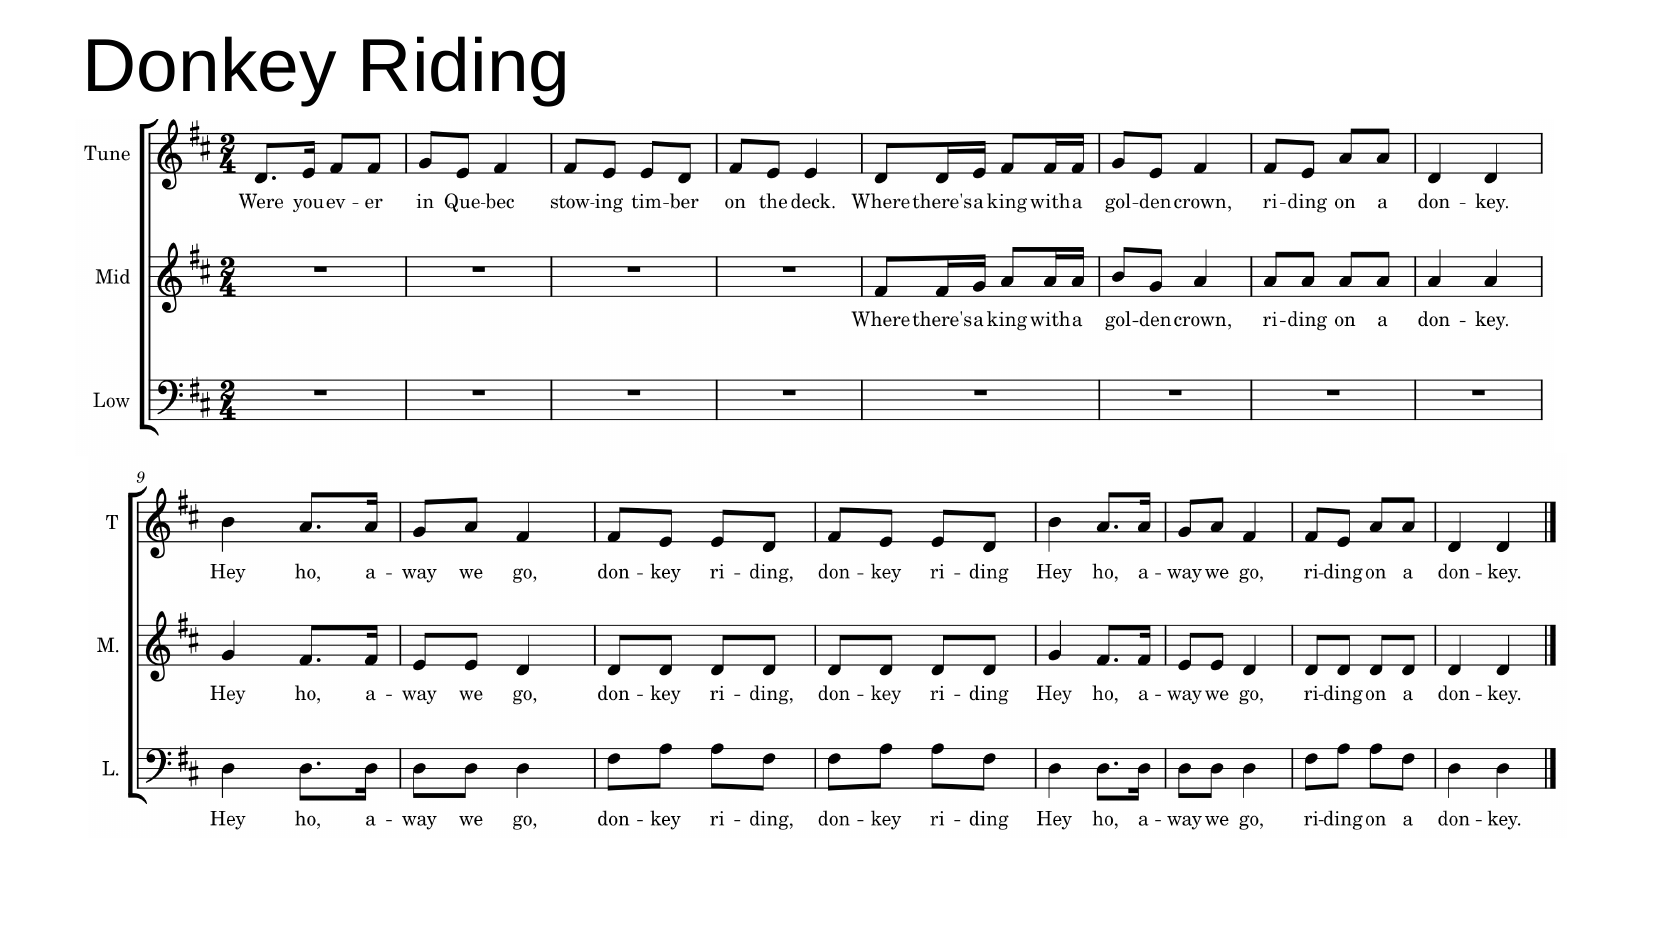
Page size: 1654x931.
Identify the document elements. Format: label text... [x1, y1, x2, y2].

title Donkey Riding [82, 23, 1571, 108]
picture [75, 119, 1567, 838]
